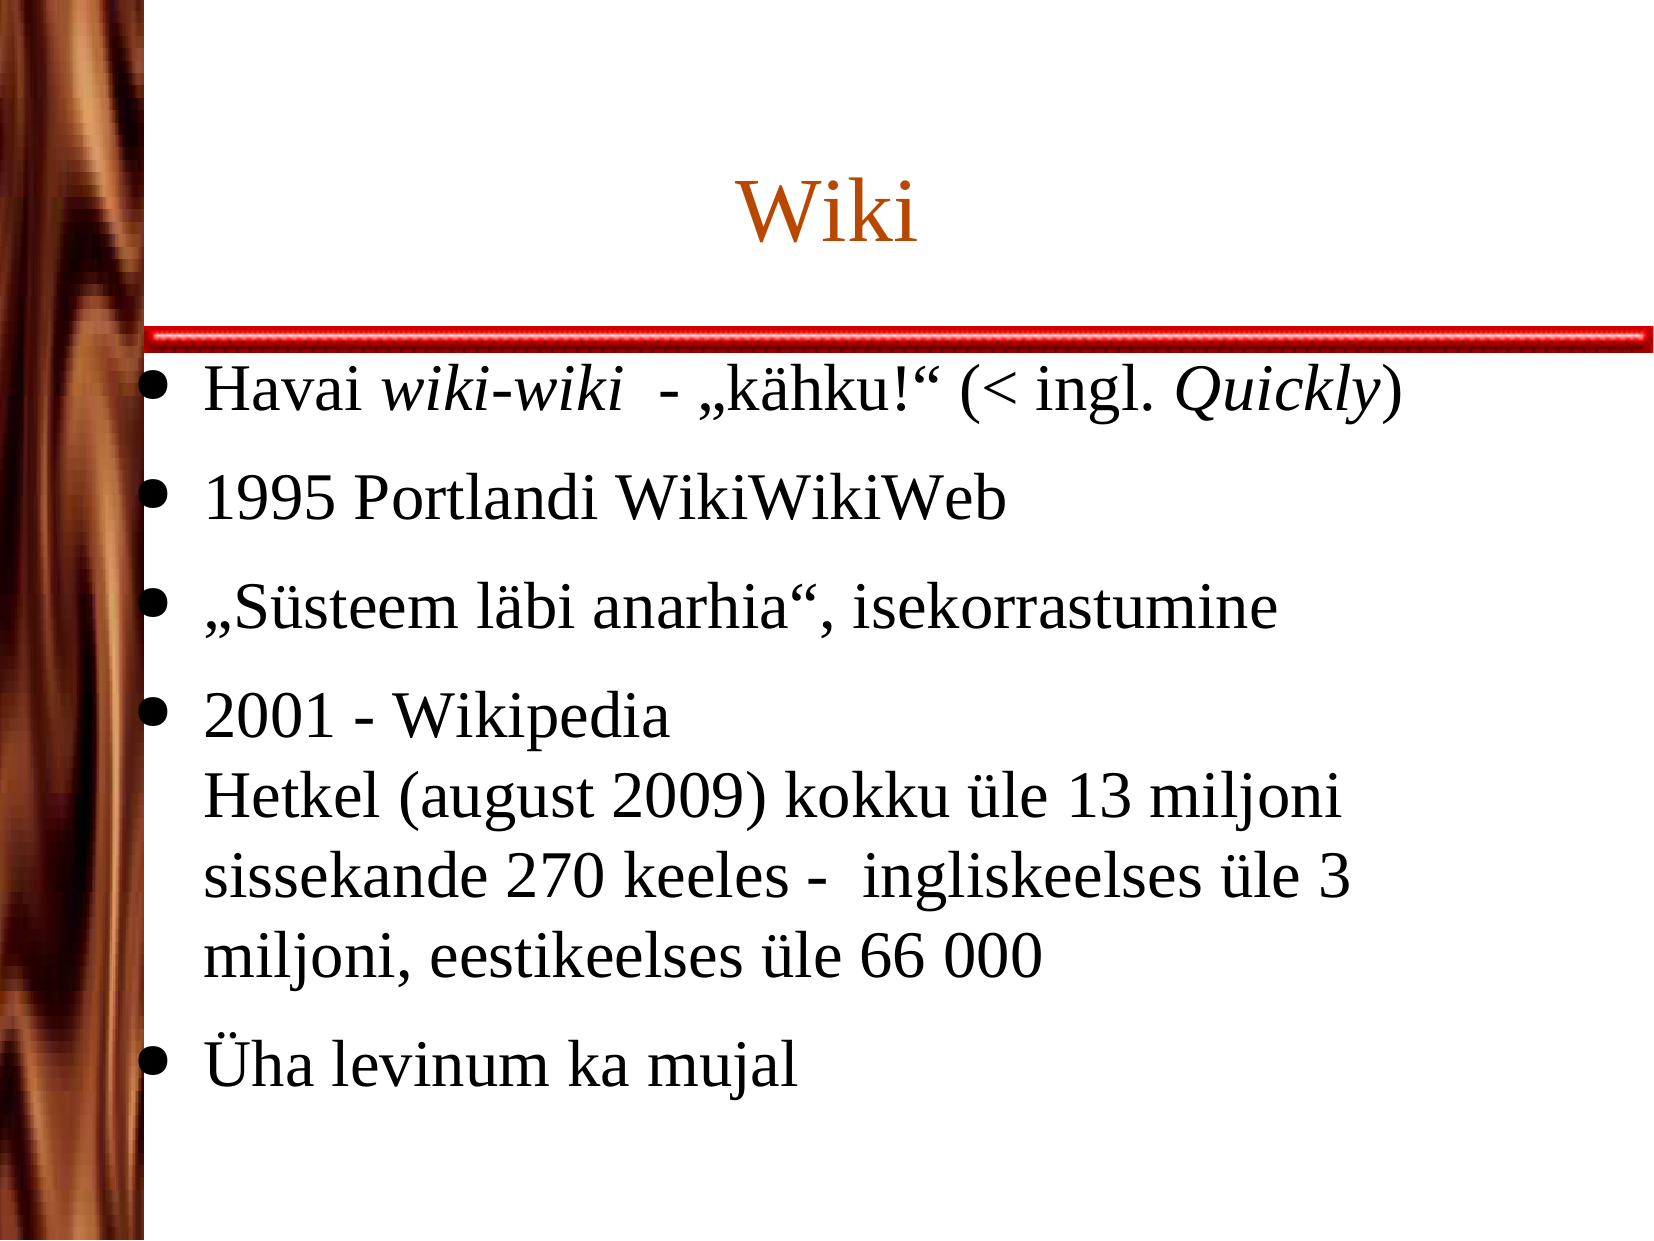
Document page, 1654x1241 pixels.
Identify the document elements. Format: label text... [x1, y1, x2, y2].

picture [0, 0, 1654, 1240]
title Wiki [121, 100, 1533, 312]
list Havai wiki-wiki - „kähku!“ (< ingl. Quickly) 1995 Portlandi WikiWikiWeb „Süsteem läbi anarhia“, isekorrastumine 2001 - Wikipedia Hetkel (august 2009) kokku üle 13 miljoni sissekande 270 keeles - ingliskeelses üle 3 miljoni, eestikeelses üle 66 000 Üha levinum ka mujal [121, 344, 1533, 1126]
